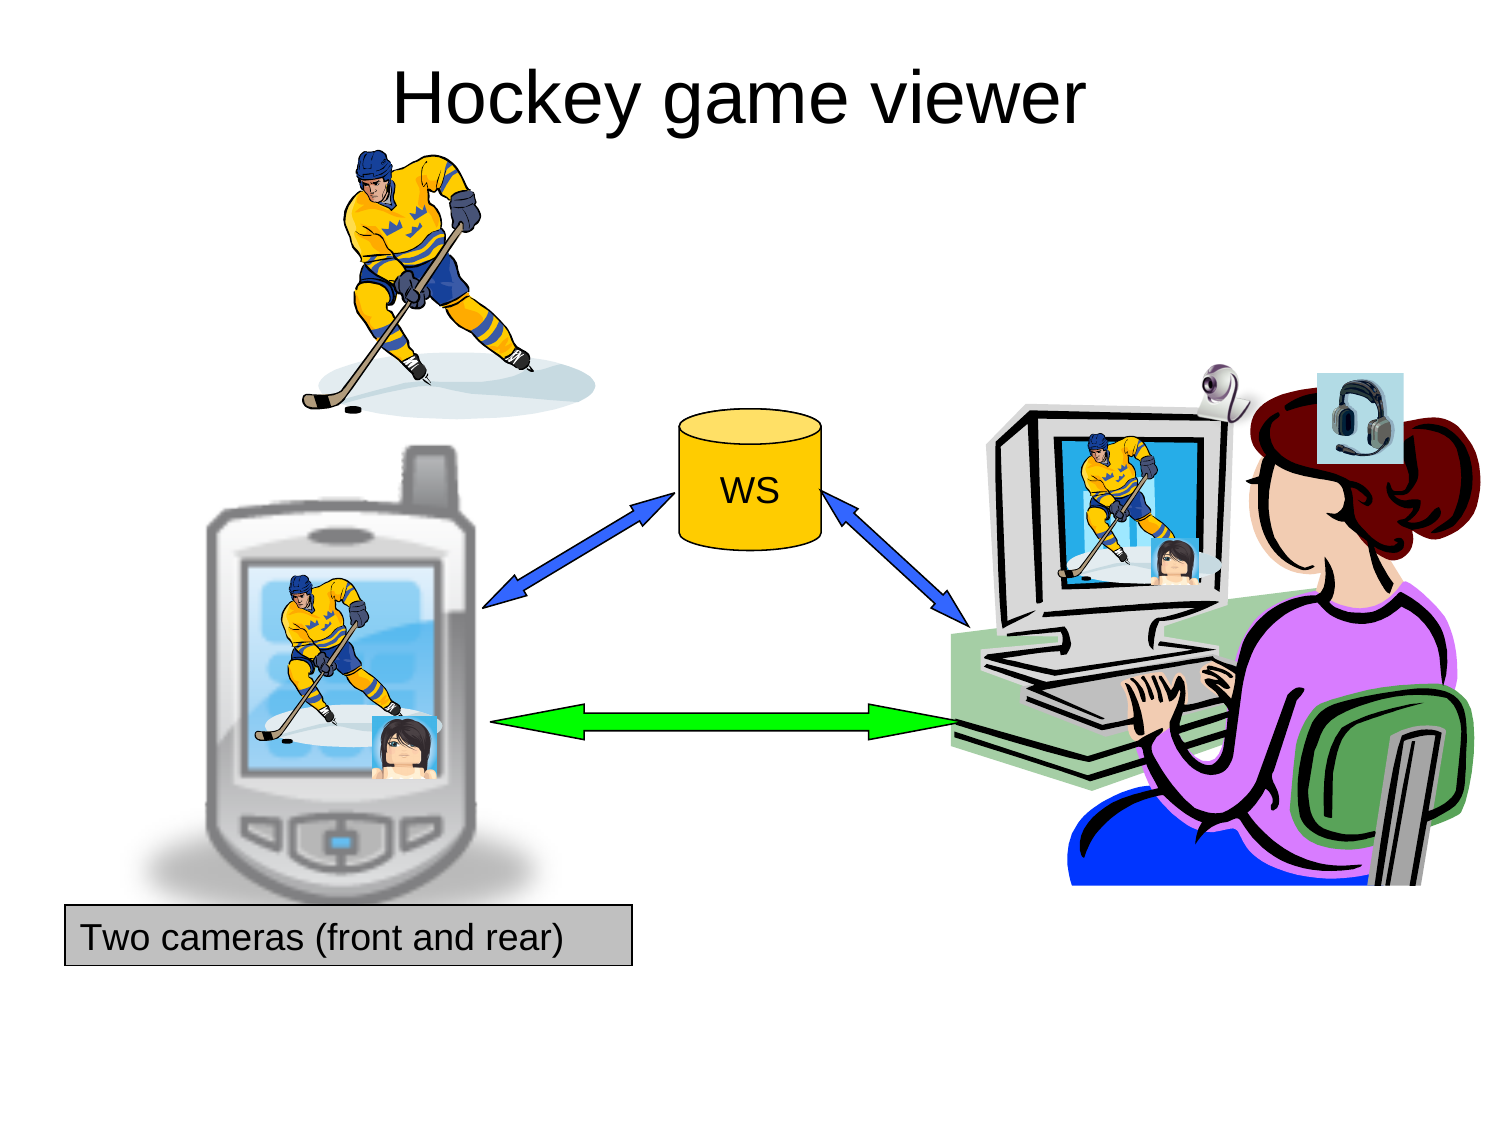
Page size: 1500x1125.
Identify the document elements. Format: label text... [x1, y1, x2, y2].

text_box [820, 490, 969, 627]
picture [301, 148, 597, 421]
text_box WS [679, 427, 822, 551]
picture [950, 347, 1481, 891]
text_box [593, 492, 675, 549]
text_box [593, 704, 963, 740]
text_box Two cameras (front and rear) [64, 904, 632, 966]
picture [88, 432, 593, 904]
title Hockey game viewer [75, 41, 1426, 237]
